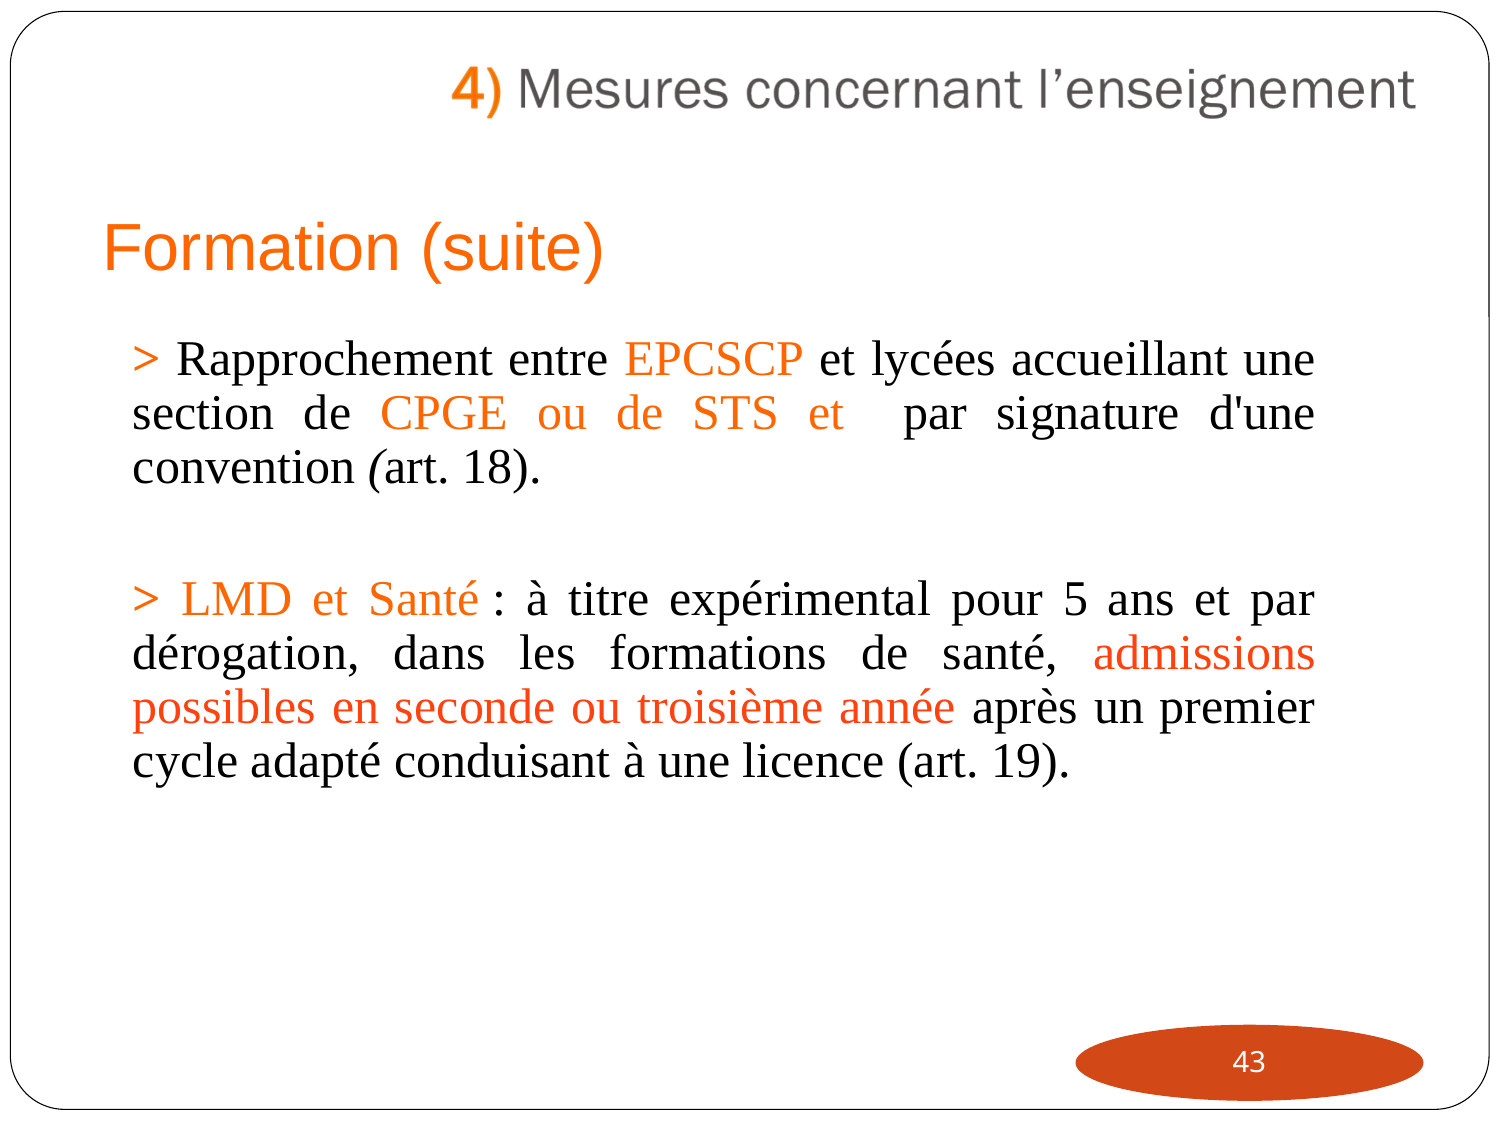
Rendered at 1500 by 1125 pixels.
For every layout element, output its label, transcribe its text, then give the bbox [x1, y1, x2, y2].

picture [198, 0, 1432, 135]
text_box > Rapprochement entre EPCSCP et lycées accueillant une section de CPGE ou de STS et par signature d'une convention (art. 18). > LMD et Santé : à titre expérimental pour 5 ans et par dérogation, dans les formations de santé, admissions possibles en seconde ou troisième année après un premier cycle adapté conduisant à une licence (art. 19). [118, 324, 1331, 987]
text_box <numéro> [1075, 1024, 1424, 1101]
text_box Formation (suite) [87, 249, 1438, 318]
